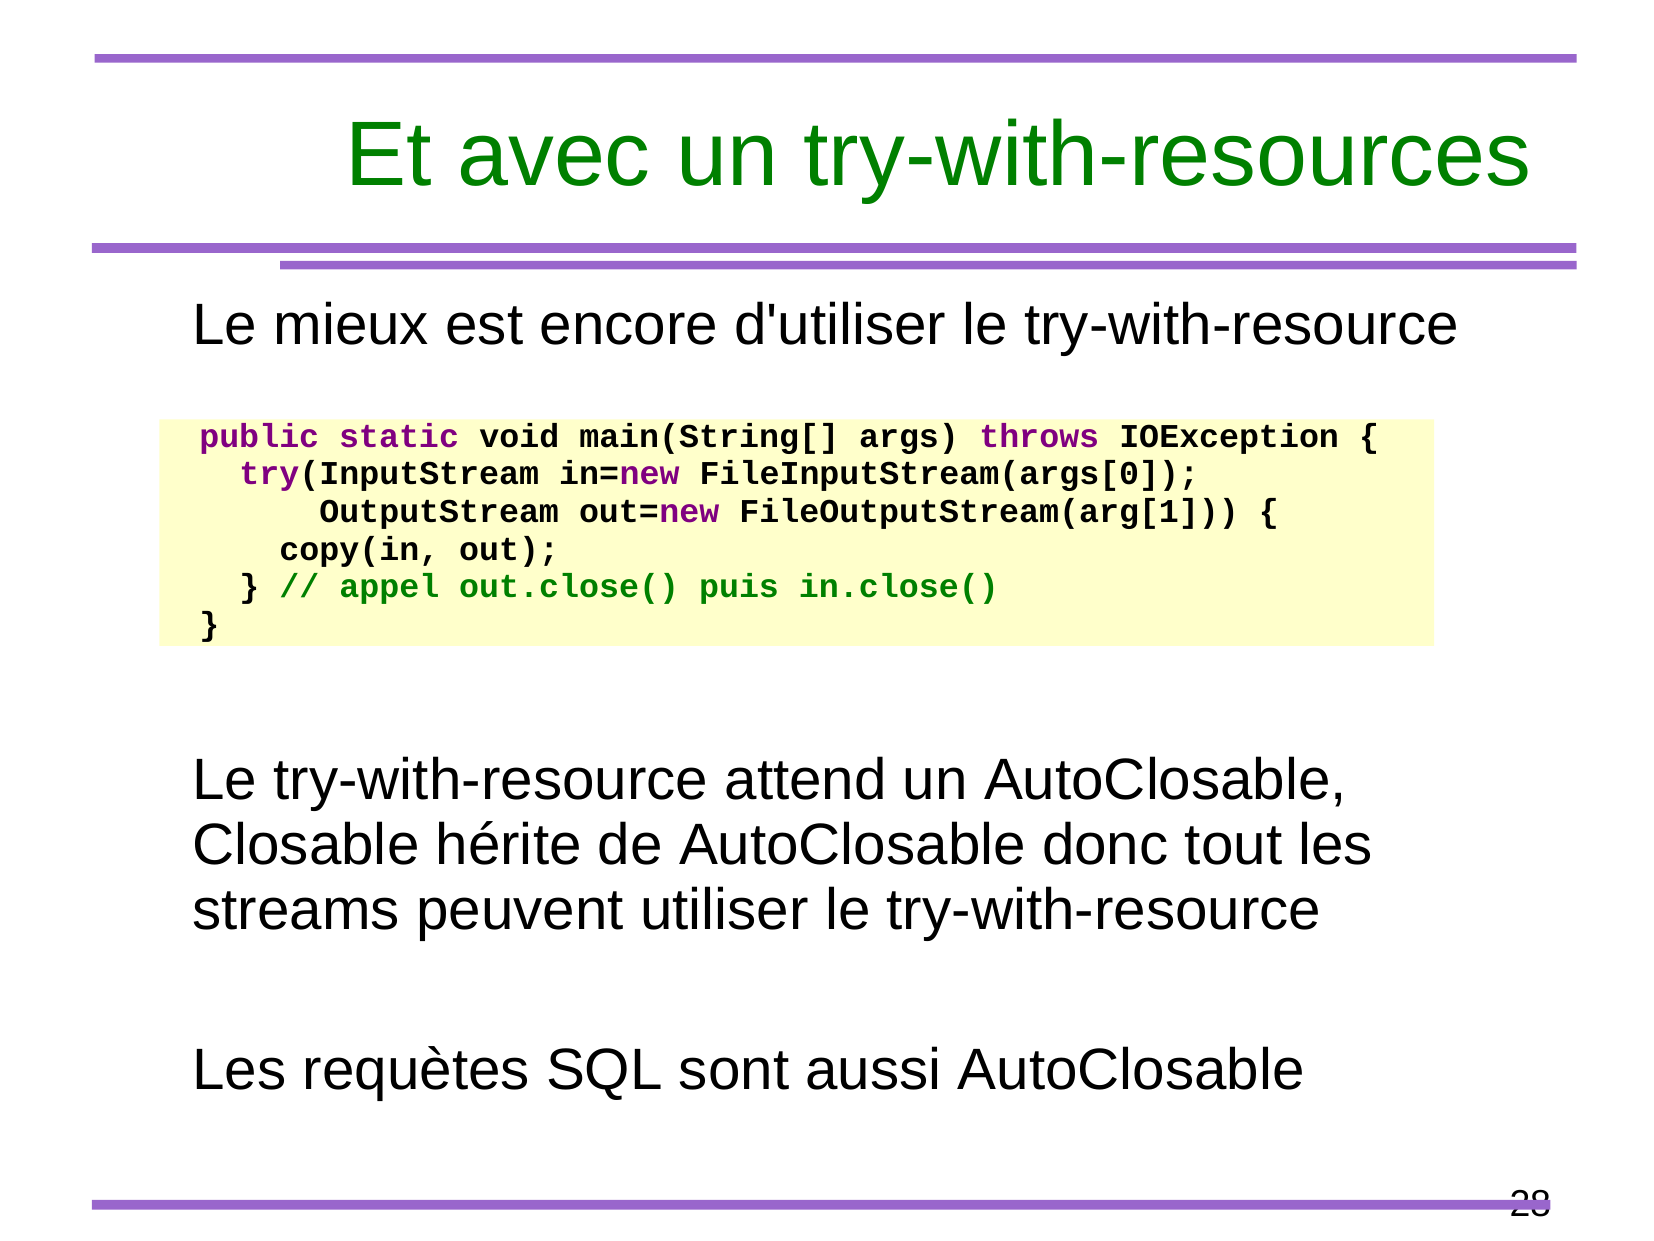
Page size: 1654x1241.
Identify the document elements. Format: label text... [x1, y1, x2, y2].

list Le mieux est encore d'utiliser le try-with-resource Le try-with-resource attend un AutoClosable, Closable hérite de AutoClosable donc tout les streams peuvent utiliser le try-with-resource Les requètes SQL sont aussi AutoClosable [121, 291, 1534, 1102]
text_box public static void main(String[] args) throws IOException { try(InputStream in=new FileInputStream(args[0]); OutputStream out=new FileOutputStream(arg[1])) { copy(in, out); } // appel out.close() puis in.close() } [159, 419, 1435, 646]
title Et avec un try-with-resources [121, 49, 1534, 257]
